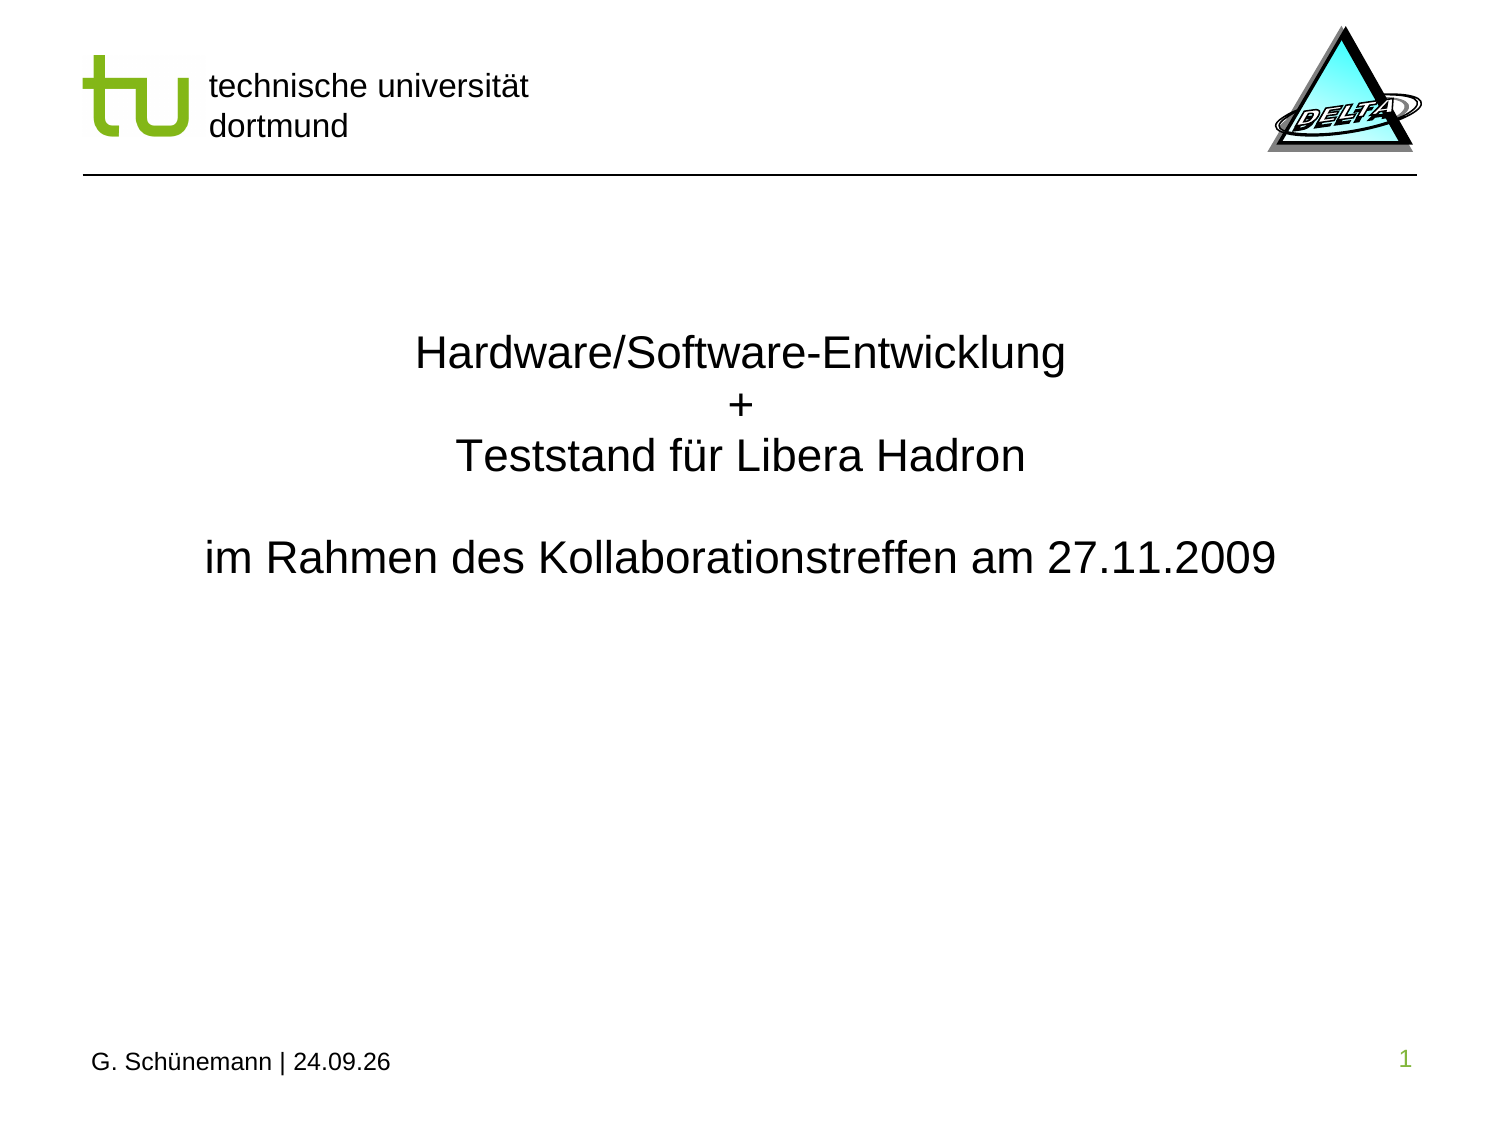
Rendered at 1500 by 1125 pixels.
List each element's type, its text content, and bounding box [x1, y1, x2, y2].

picture [82, 55, 206, 137]
title Hardware/Software-Entwicklung + Teststand für Libera Hadron im Rahmen des Kollaborationstreffen am 27.11.2009 [73, 320, 1408, 591]
